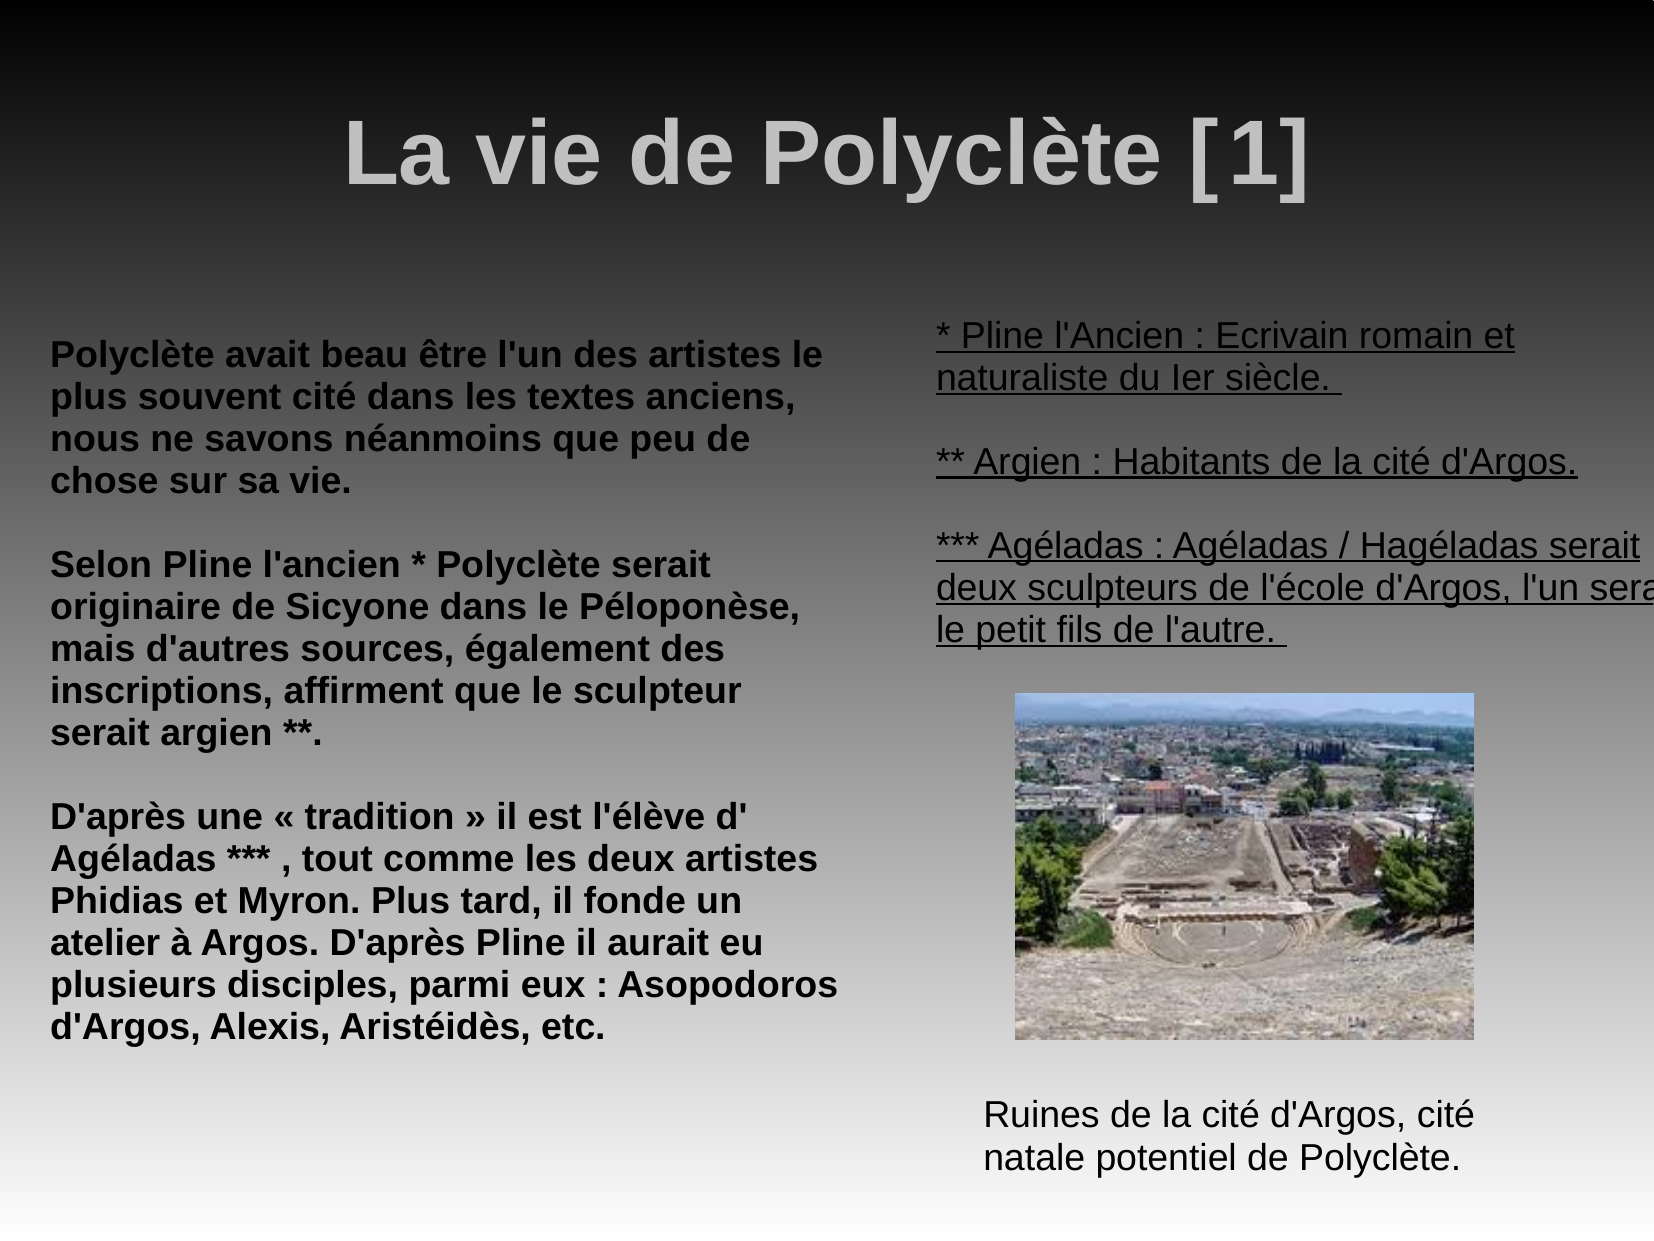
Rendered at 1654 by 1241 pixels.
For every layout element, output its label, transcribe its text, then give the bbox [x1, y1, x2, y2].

text_box * Pline l'Ancien : Ecrivain romain et naturaliste du Ier siècle. ** Argien : Habitants de la cité d'Argos. *** Agéladas : Agéladas / Hagéladas serait deux sculpteurs de l'école d'Argos, l'un serait le petit fils de l'autre. [921, 307, 1654, 659]
title La vie de Polyclète [ 1] [82, 49, 1571, 257]
text_box Ruines de la cité d'Argos, cité natale potentiel de Polyclète. [968, 1086, 1524, 1186]
text_box Polyclète avait beau être l'un des artistes le plus souvent cité dans les textes anciens, nous ne savons néanmoins que peu de chose sur sa vie. Selon Pline l'ancien * Polyclète serait originaire de Sicyone dans le Péloponèse, mais d'autres sources, également des inscriptions, affirment que le sculpteur serait argien **. D'après une « tradition » il est l'élève d' Agéladas *** , tout comme les deux artistes Phidias et Myron. Plus tard, il fonde un atelier à Argos. D'après Pline il aurait eu plusieurs disciples, parmi eux : Asopodoros d'Argos, Alexis, Aristéidès, etc. [35, 326, 863, 1119]
picture [1015, 693, 1474, 1040]
